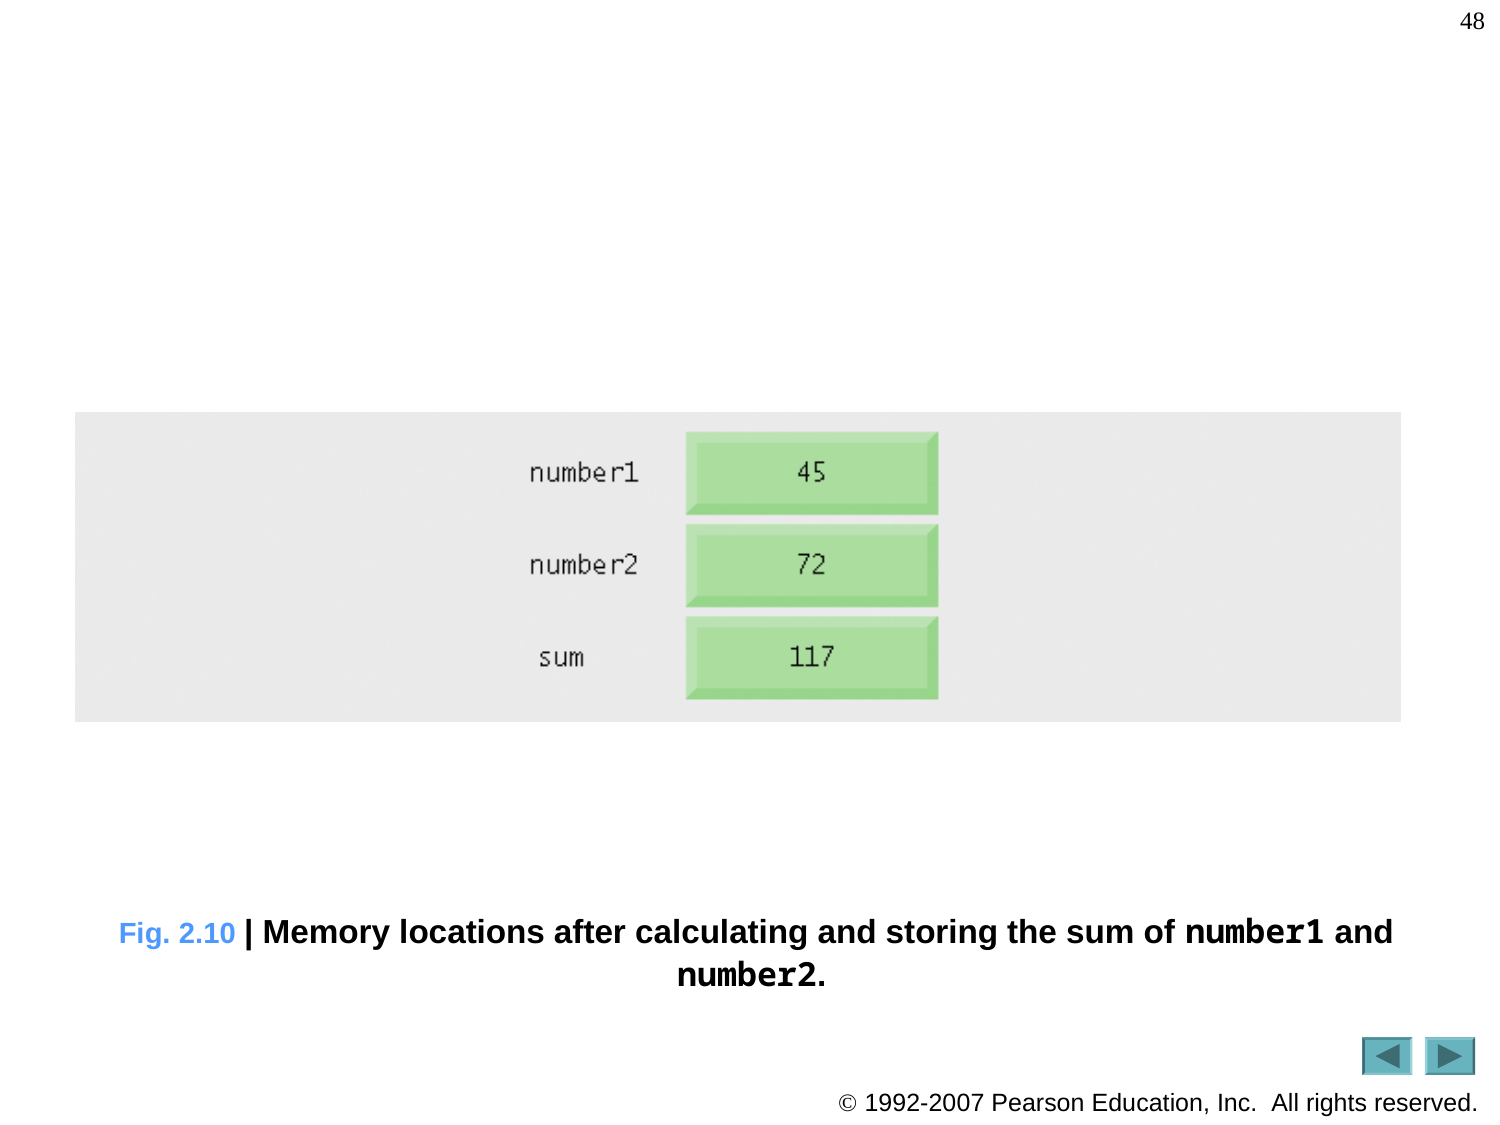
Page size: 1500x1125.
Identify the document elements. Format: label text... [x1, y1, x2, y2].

picture [75, 412, 1401, 722]
title Fig. 2.10 | Memory locations after calculating and storing the sum of number1 and number2. [37, 899, 1476, 1012]
